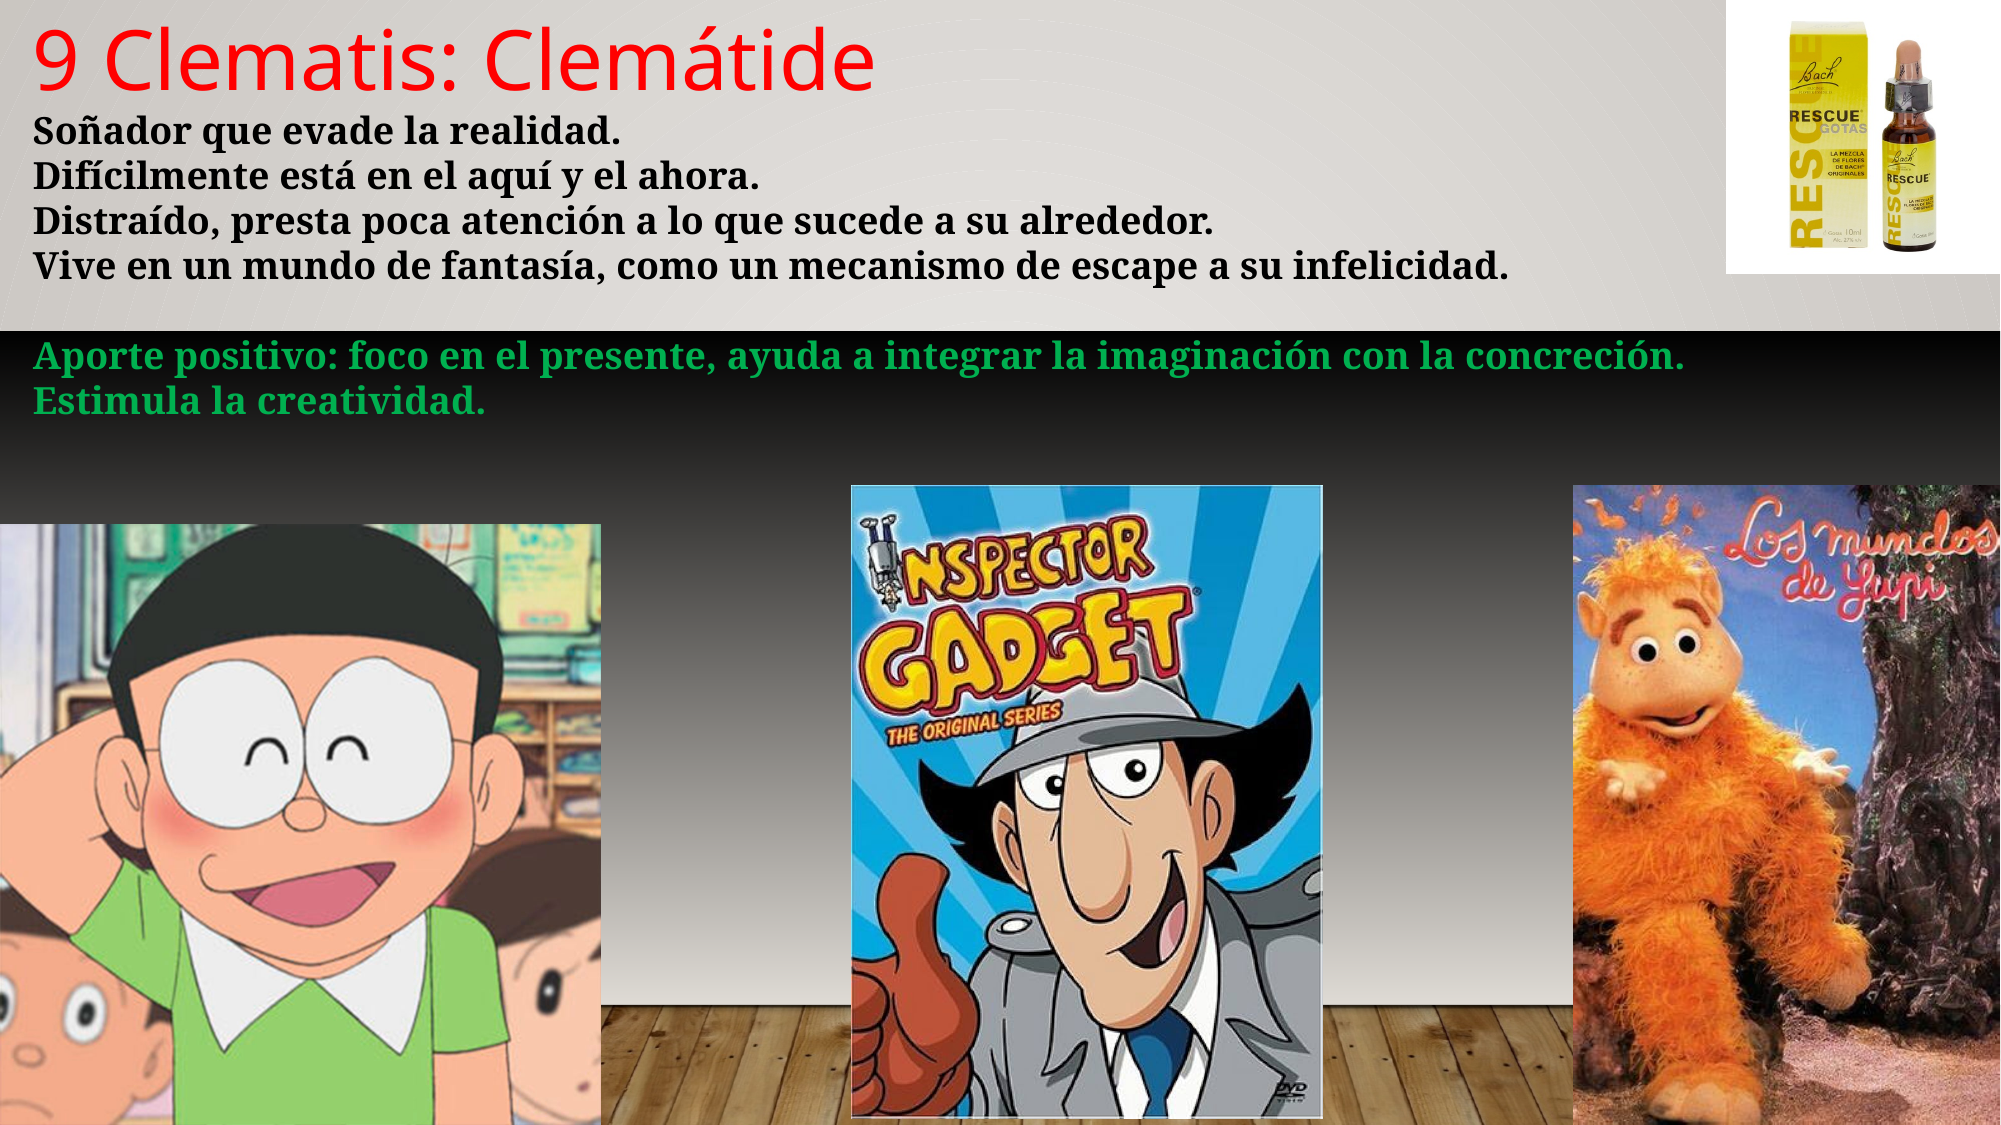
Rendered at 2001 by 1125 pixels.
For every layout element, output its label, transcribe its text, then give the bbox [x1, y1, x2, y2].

picture [0, 524, 601, 1125]
text_box 9 Clematis: Clemátide Soñador que evade la realidad. Difícilmente está en el aquí y el ahora. Distraído, presta poca atención a lo que sucede a su alrededor. Vive en un mundo de fantasía, como un mecanismo de escape a su infelicidad. Aporte positivo: foco en el presente, ayuda a integrar la imaginación con la concreción. Estimula la creatividad. [18, 0, 1817, 430]
picture [1726, 0, 2000, 274]
picture [1573, 485, 2000, 1125]
picture [851, 485, 1323, 1120]
